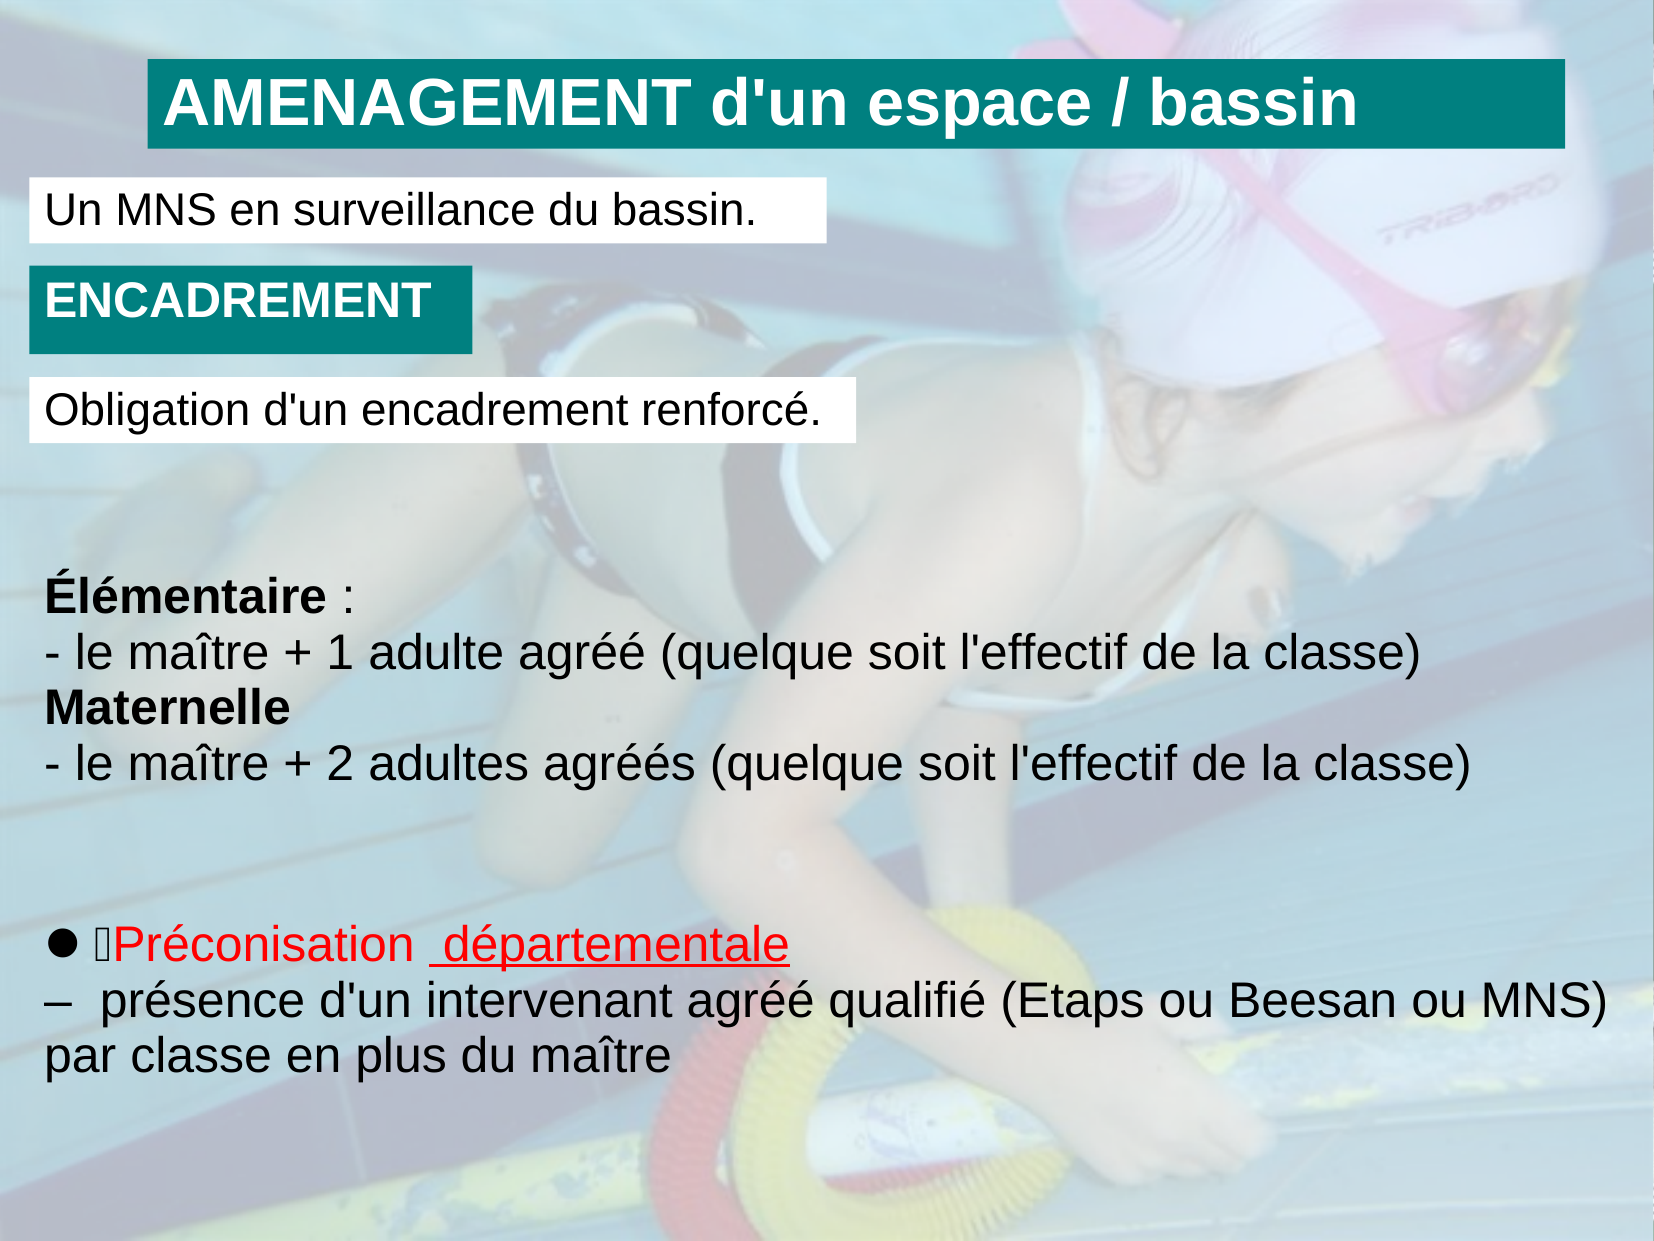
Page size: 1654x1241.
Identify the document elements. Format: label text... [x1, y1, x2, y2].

text_box ENCADREMENT [29, 265, 473, 355]
text_box Préconisation départementale – présence d'un intervenant agréé qualifié (Etaps ou Beesan ou MNS) par classe en plus du maître [29, 910, 1654, 1093]
text_box AMENAGEMENT d'un espace / bassin [147, 59, 1566, 149]
text_box Obligation d'un encadrement renforcé. [29, 377, 857, 444]
text_box Élémentaire : - le maître + 1 adulte agréé (quelque soit l'effectif de la classe)‏ Maternelle - le maître + 2 adultes agréés (quelque soit l'effectif de la classe)‏ [29, 531, 1624, 829]
picture [0, 0, 1654, 1241]
text_box Un MNS en surveillance du bassin. [29, 177, 827, 244]
